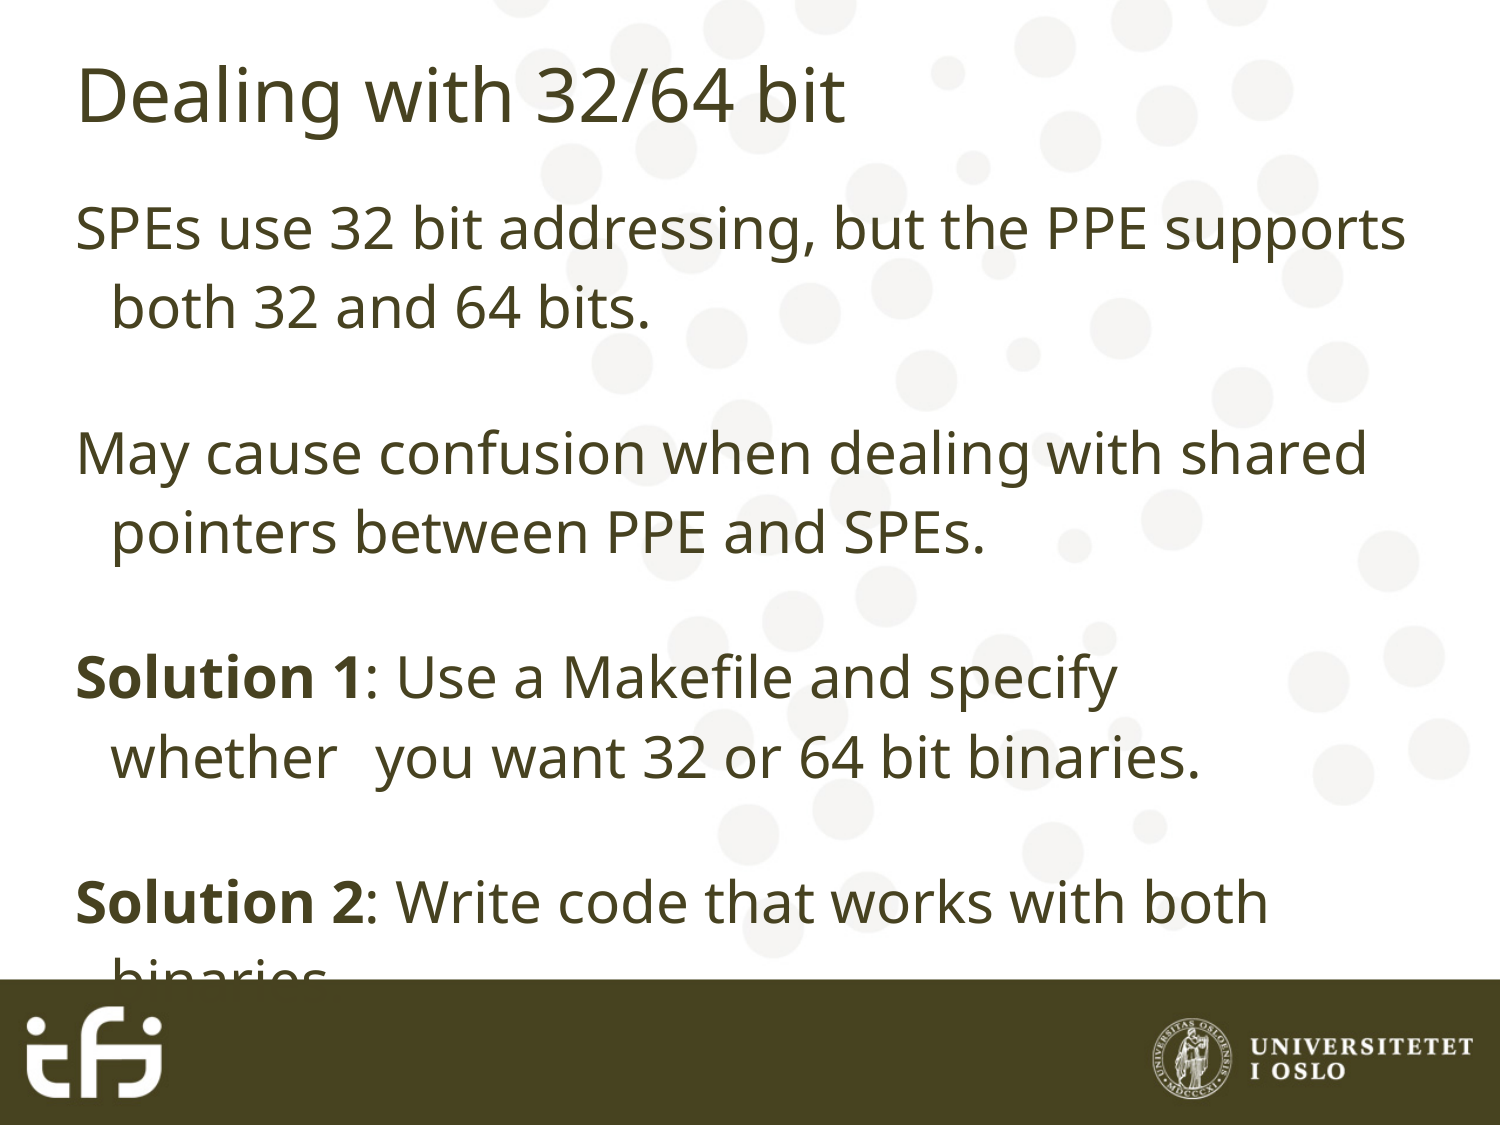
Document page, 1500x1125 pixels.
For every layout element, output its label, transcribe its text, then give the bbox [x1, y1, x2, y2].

title Dealing with 32/64 bit [75, 40, 1426, 146]
picture [0, 0, 1500, 1125]
list SPEs use 32 bit addressing, but the PPE supports both 32 and 64 bits. May cause confusion when dealing with shared pointers between PPE and SPEs. Solution 1: Use a Makefile and specify whether you want 32 or 64 bit binaries. Solution 2: Write code that works with both binaries. [75, 187, 1426, 928]
